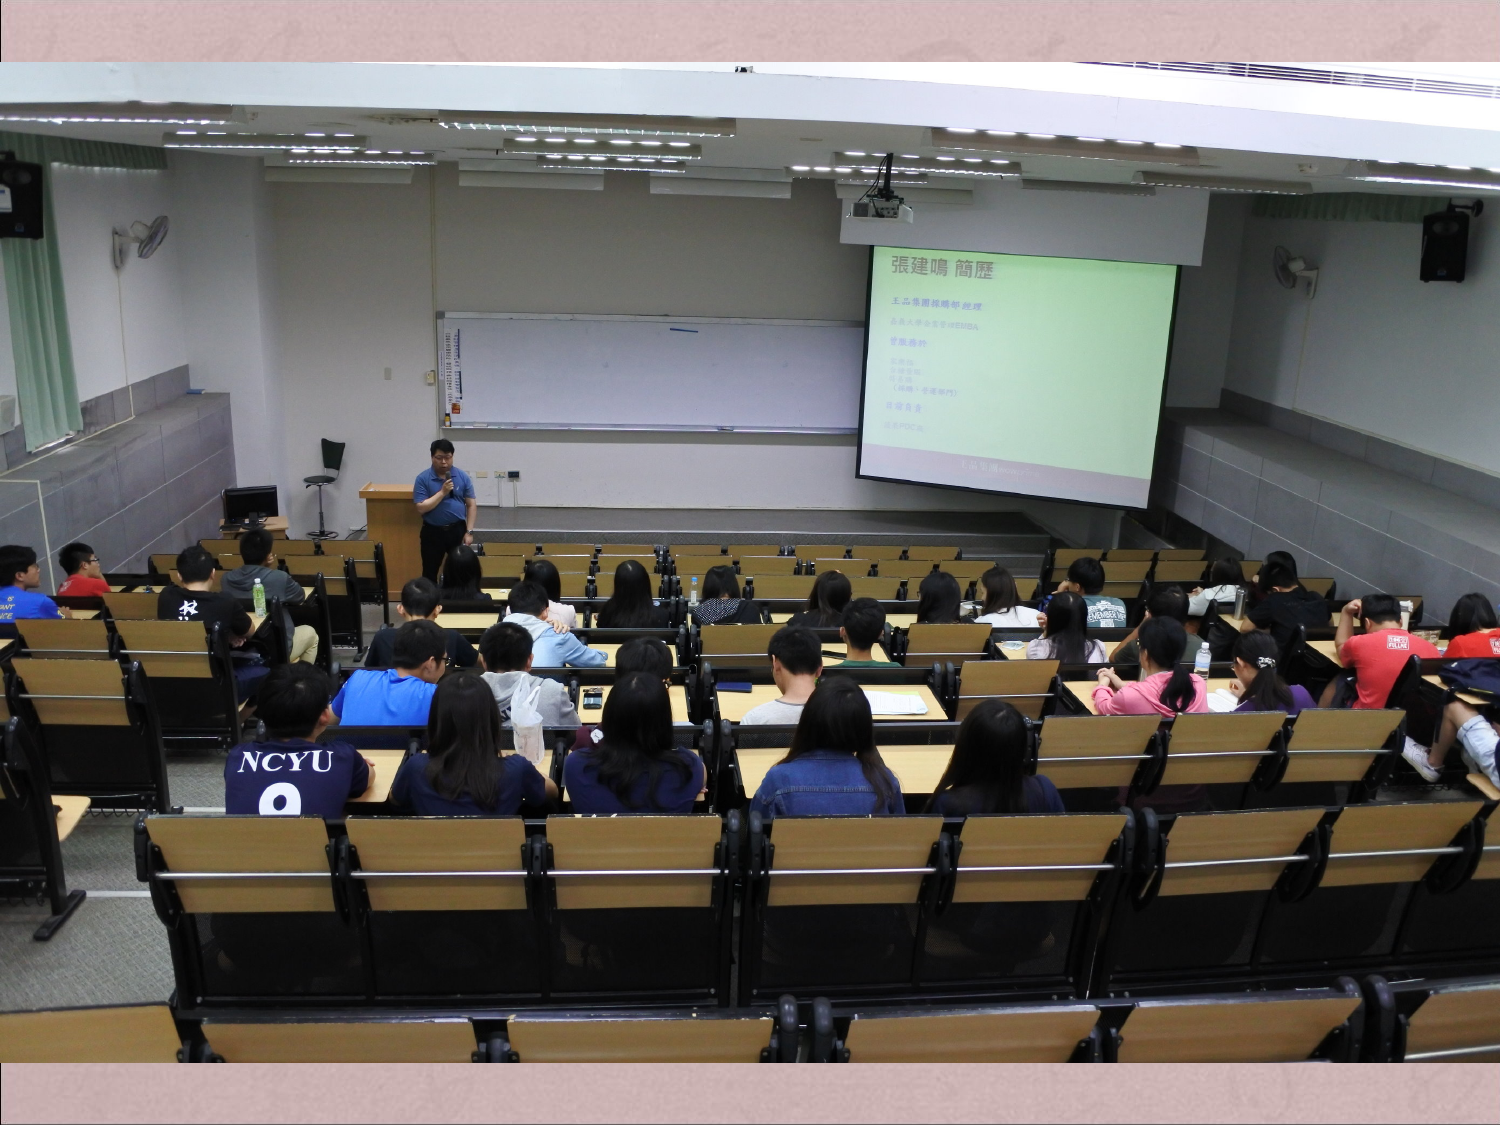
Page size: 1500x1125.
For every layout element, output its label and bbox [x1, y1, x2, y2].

picture [0, 62, 1500, 1063]
